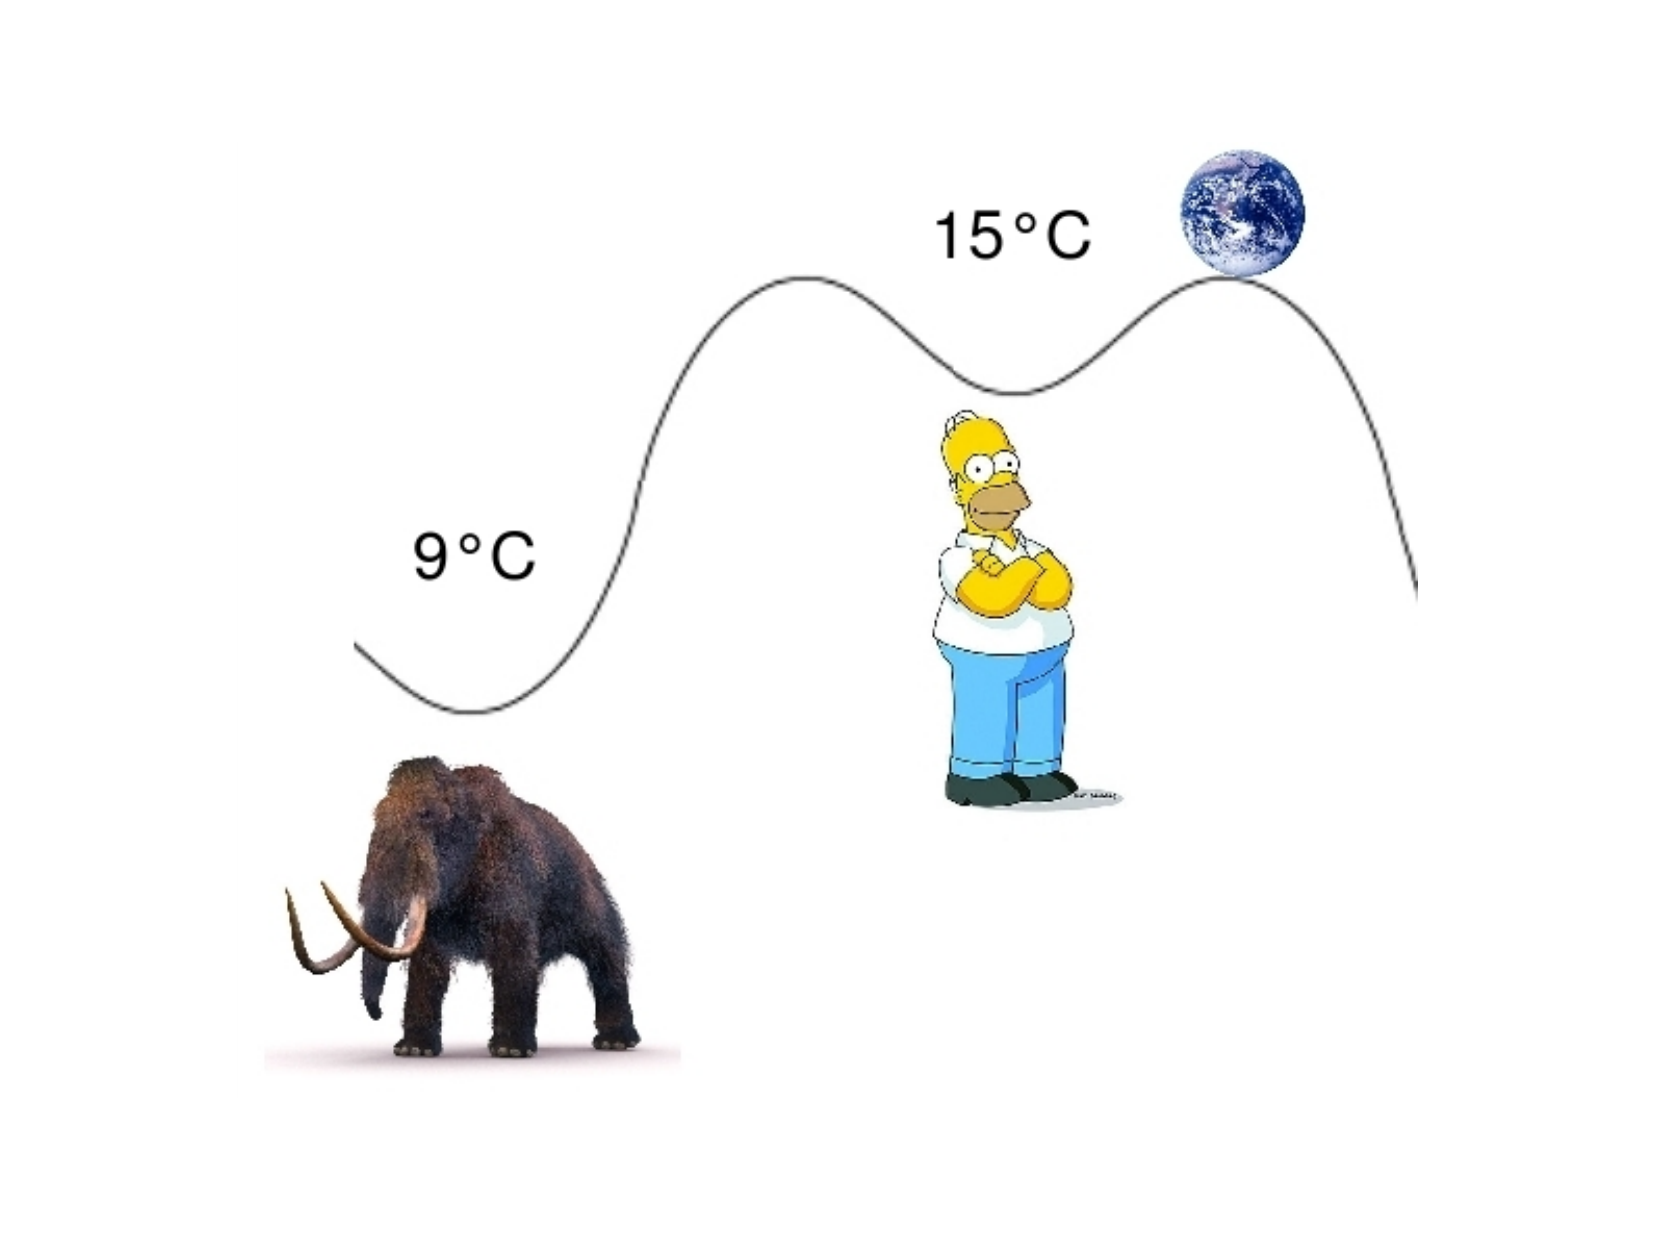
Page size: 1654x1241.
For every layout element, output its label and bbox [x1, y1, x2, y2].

picture [236, 142, 1418, 1098]
